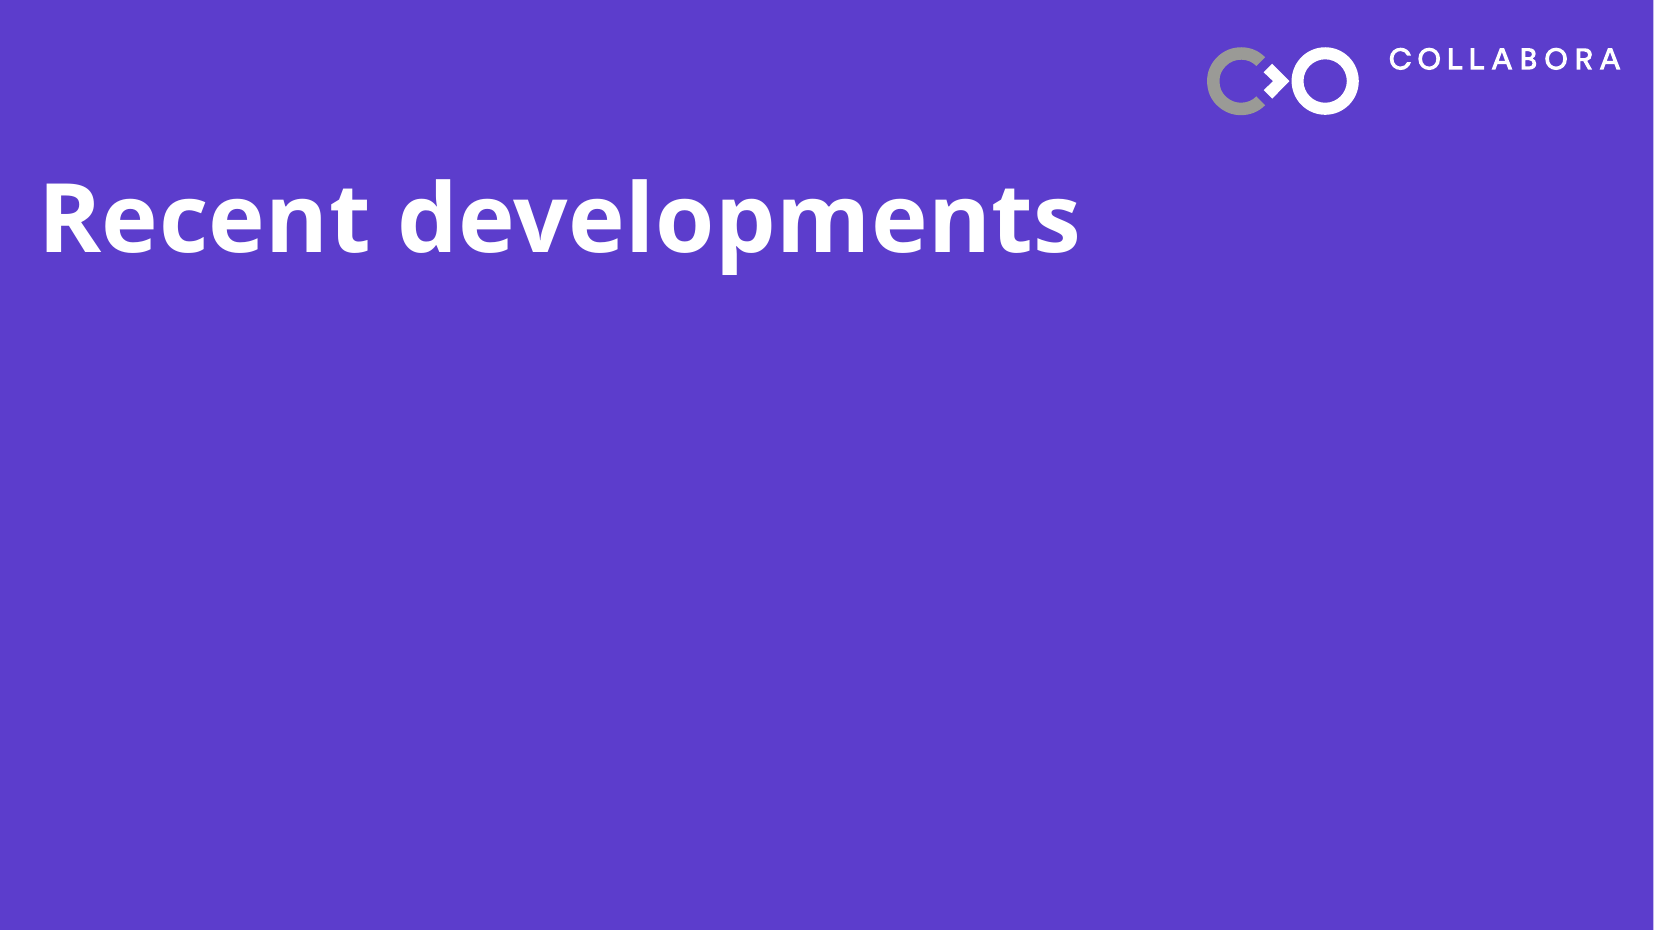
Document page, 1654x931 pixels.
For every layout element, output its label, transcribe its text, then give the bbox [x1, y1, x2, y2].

title Recent developments [38, 156, 1614, 213]
